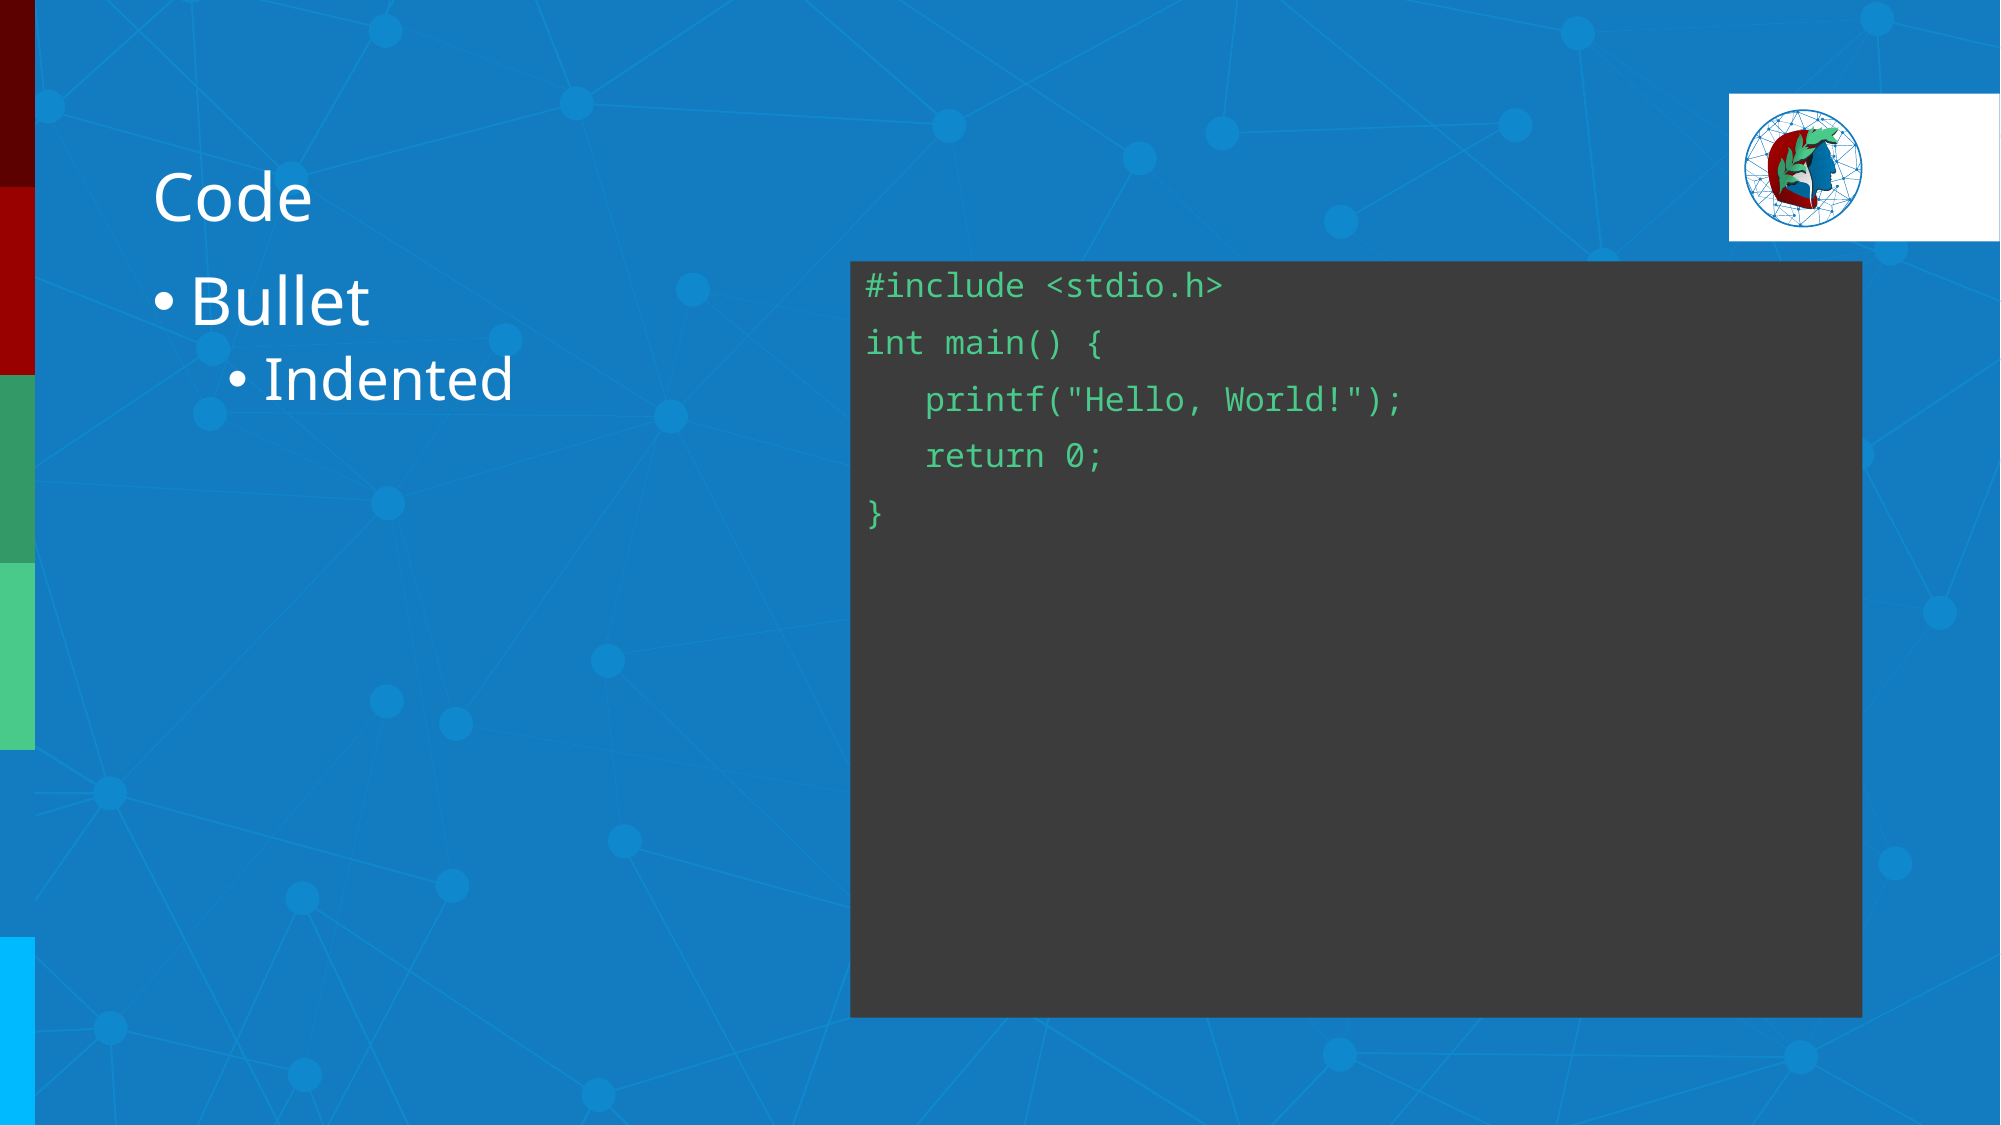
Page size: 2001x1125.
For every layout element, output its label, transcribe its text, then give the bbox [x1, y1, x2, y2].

list #include <stdio.h> int main() { printf("Hello, World!"); return 0; } [850, 261, 1863, 1018]
title Code [137, 41, 783, 244]
list Bullet Indented [137, 260, 783, 1017]
